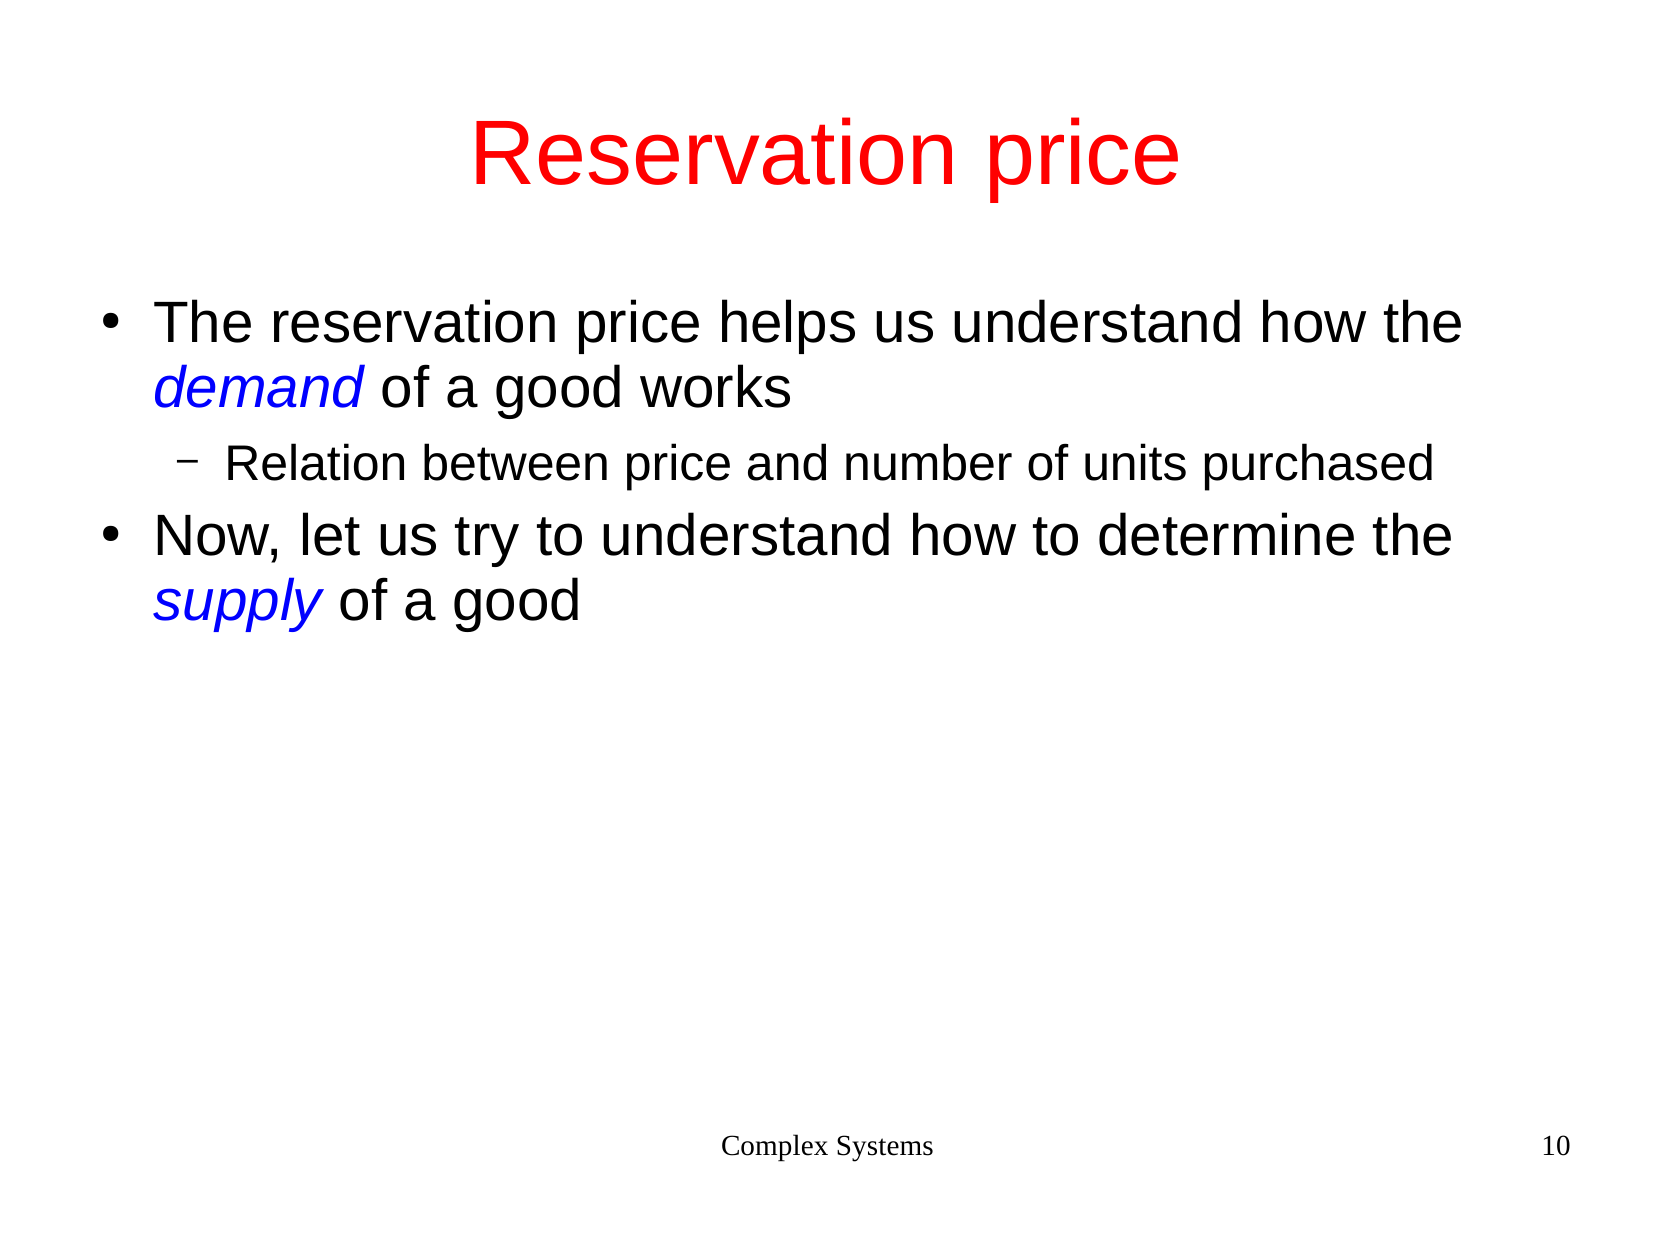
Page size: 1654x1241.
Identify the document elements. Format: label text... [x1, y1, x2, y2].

title Reservation price [82, 49, 1571, 257]
list The reservation price helps us understand how the demand of a good works Relation between price and number of units purchased Now, let us try to understand how to determine the supply of a good [82, 290, 1571, 1109]
